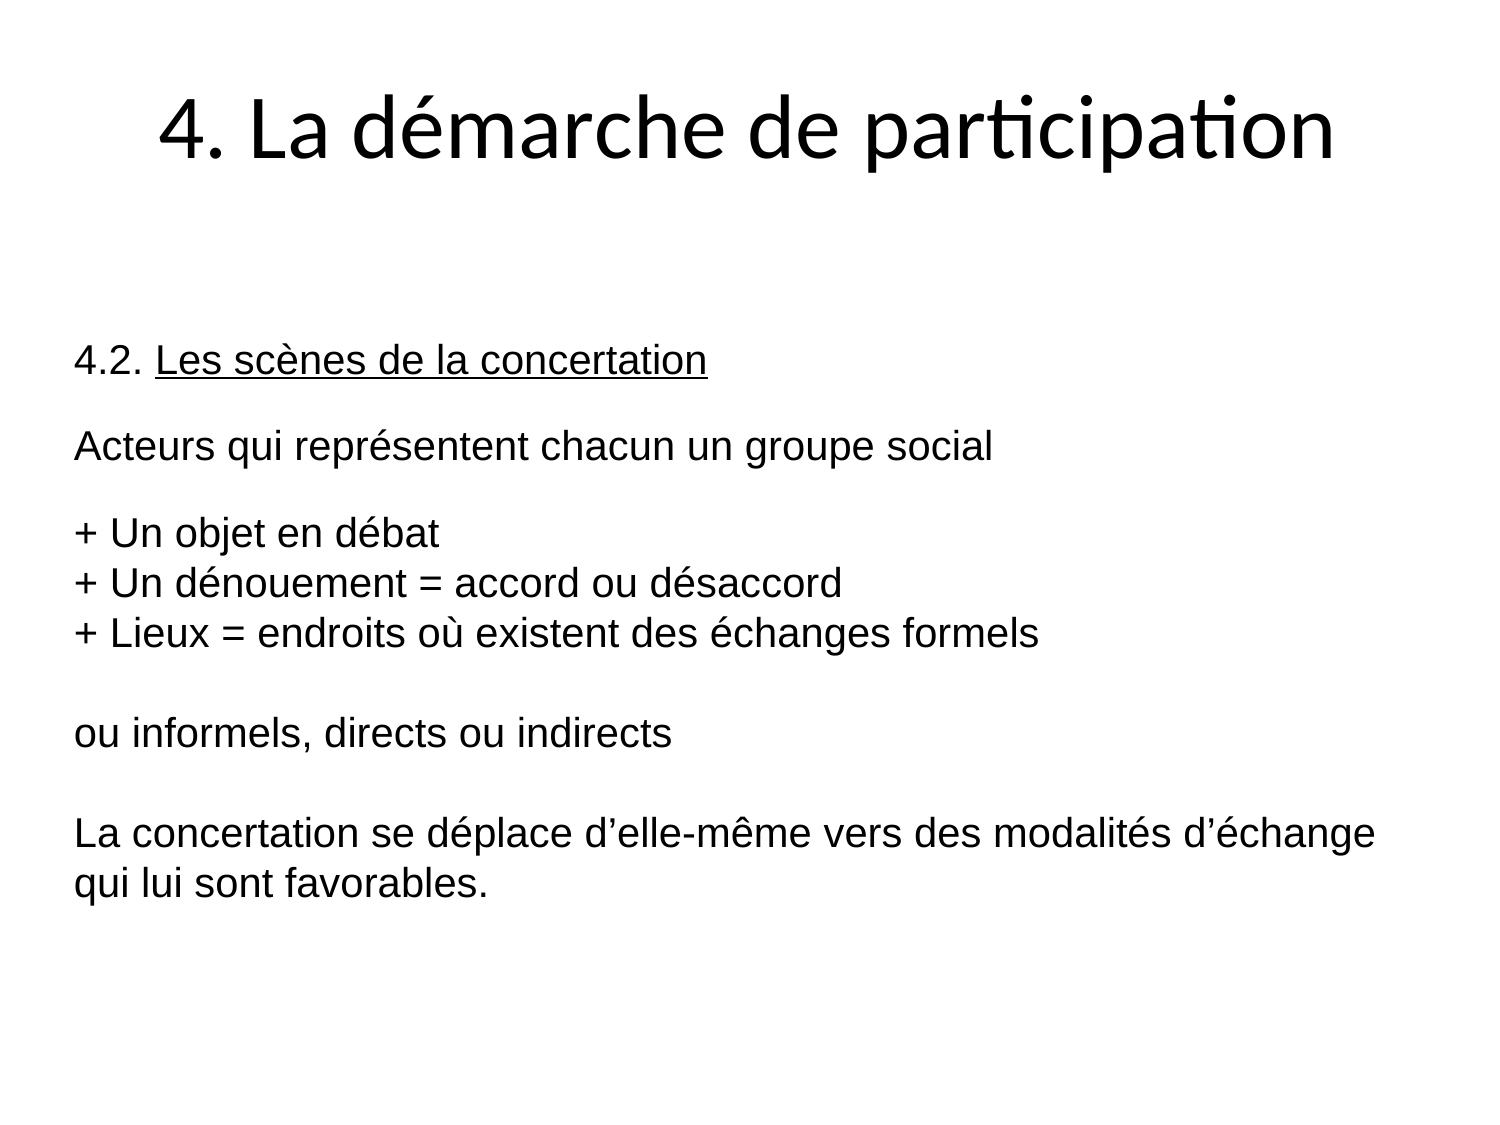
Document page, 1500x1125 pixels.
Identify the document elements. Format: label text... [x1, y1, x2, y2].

title 4. La démarche de participation [75, 59, 1422, 295]
text_box 4.2. Les scènes de la concertation Acteurs qui représentent chacun un groupe social + Un objet en débat + Un dénouement = accord ou désaccord + Lieux = endroits où existent des échanges formels ou informels, directs ou indirects La concertation se déplace d’elle-même vers des modalités d’échange qui lui sont favorables. [59, 324, 1447, 914]
